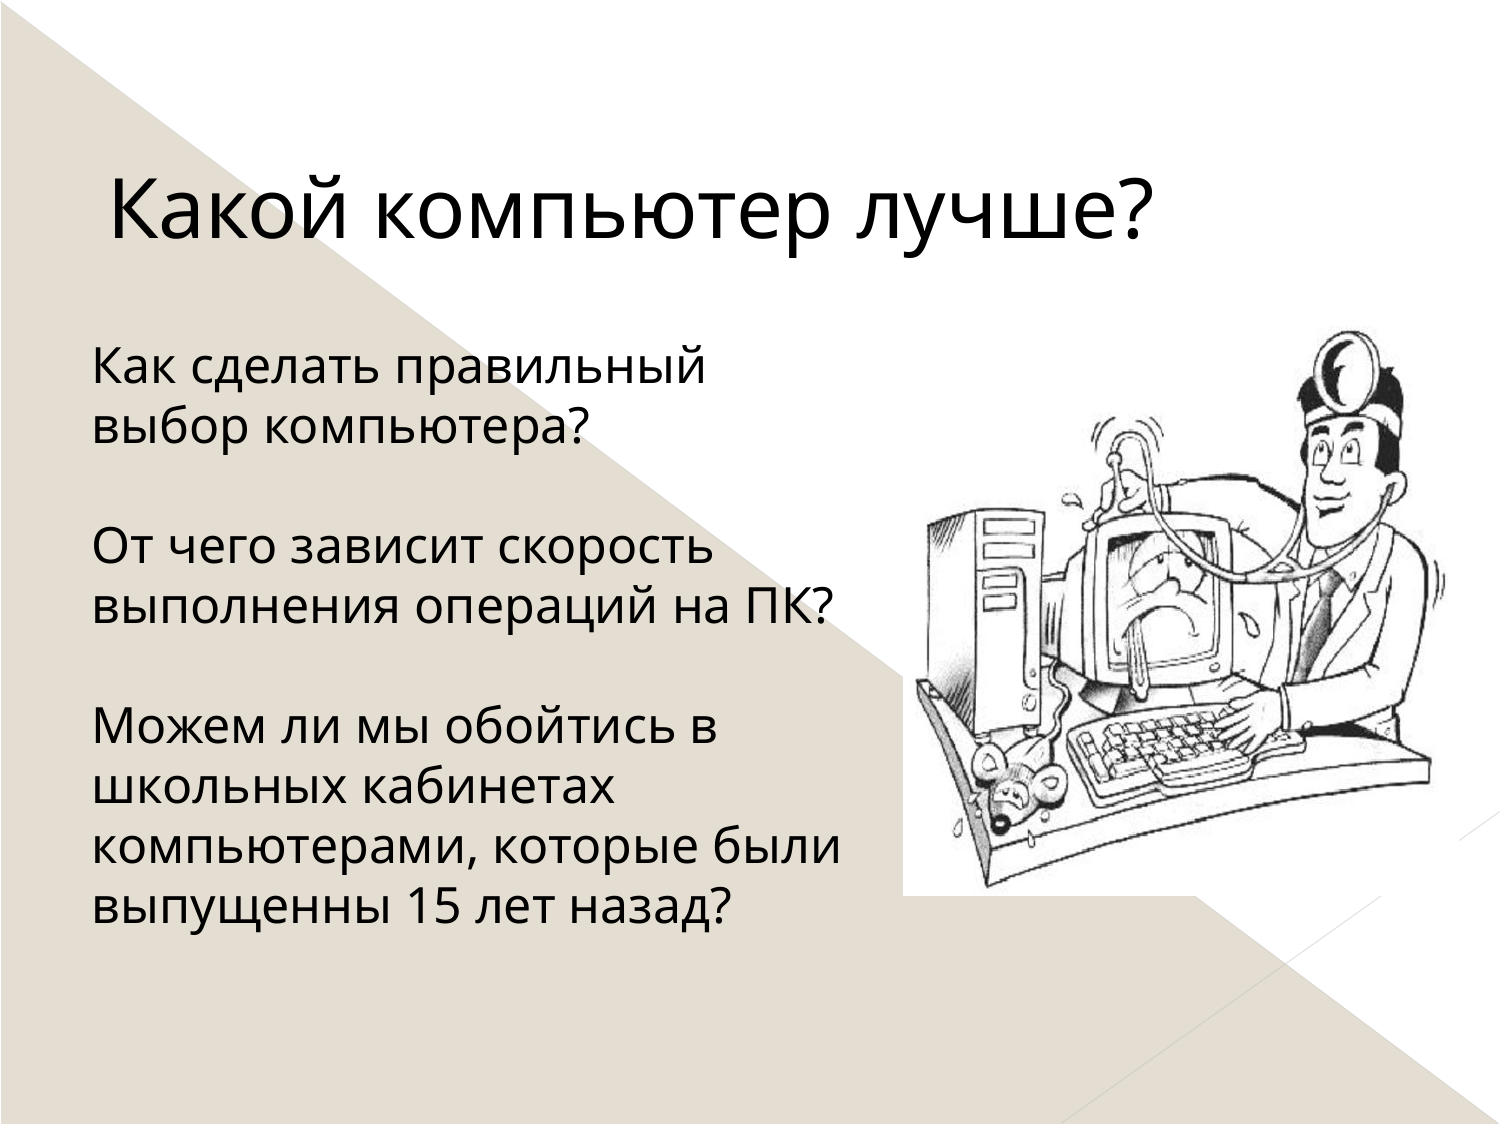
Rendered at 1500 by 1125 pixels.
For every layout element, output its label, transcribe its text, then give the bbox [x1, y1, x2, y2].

picture [903, 326, 1459, 896]
list Какой компьютер лучше? [92, 147, 1447, 285]
text_box Как сделать правильный выбор компьютера? От чего зависит скорость выполнения операций на ПК? Можем ли мы обойтись в школьных кабинетах компьютерами, которые были выпущенны 15 лет назад? [77, 326, 880, 941]
